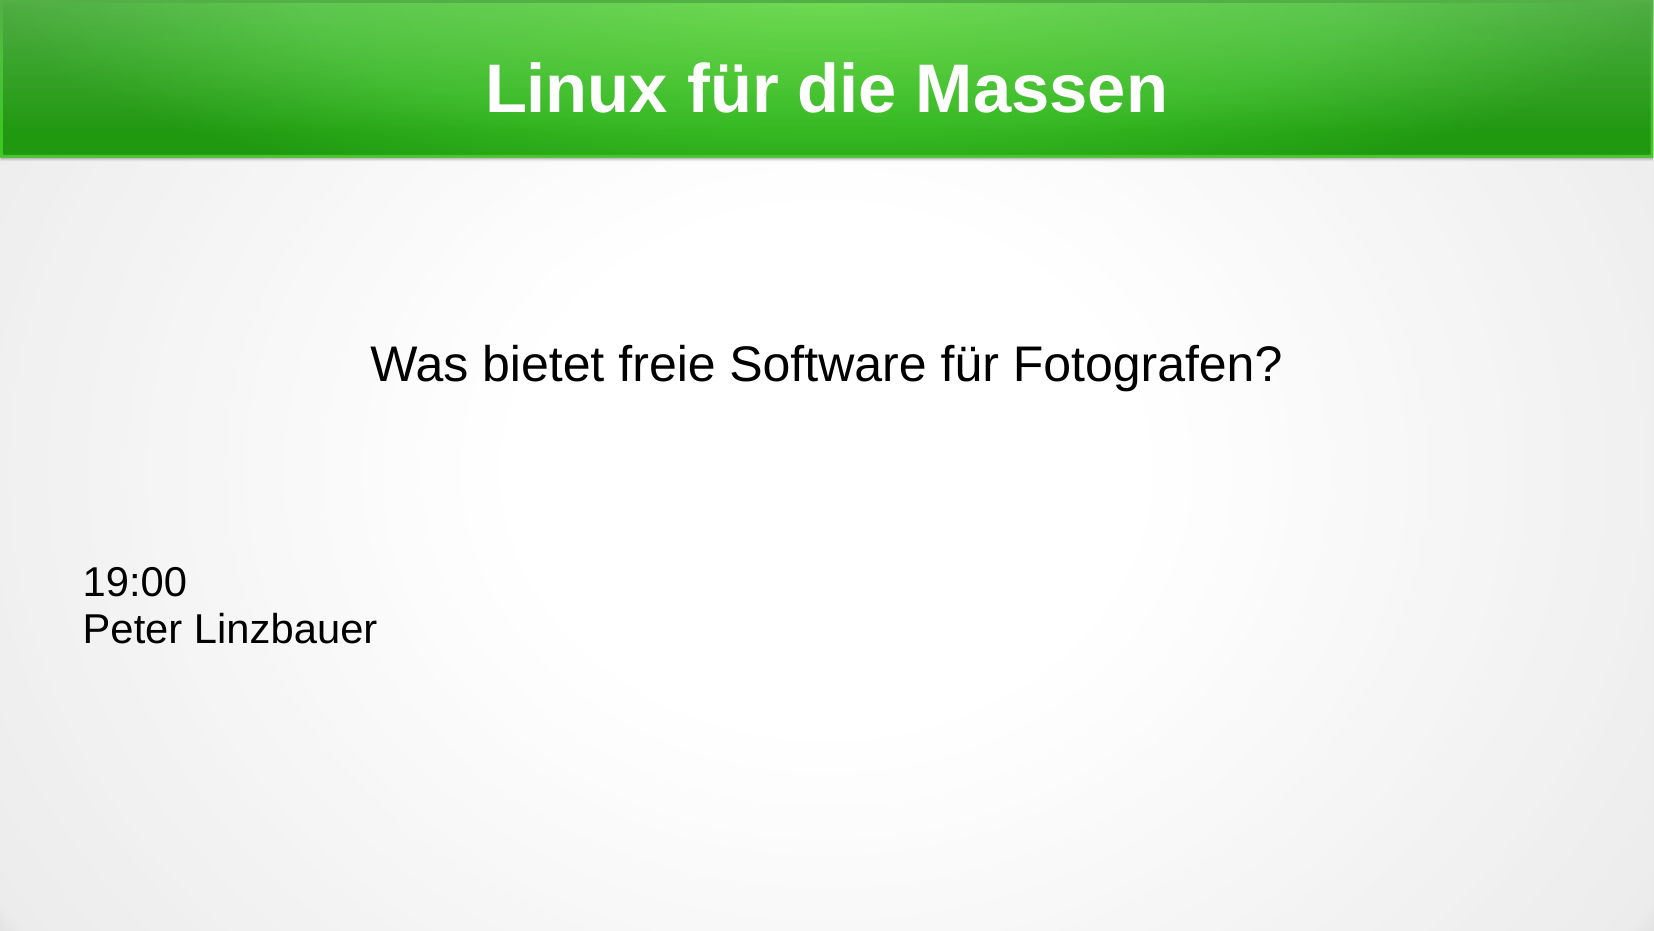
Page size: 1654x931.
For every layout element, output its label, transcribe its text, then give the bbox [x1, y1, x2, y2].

subtitle Was bietet freie Software für Fotografen? 19:00 Peter Linzbauer [82, 224, 1571, 764]
title Linux für die Massen [82, 35, 1571, 142]
